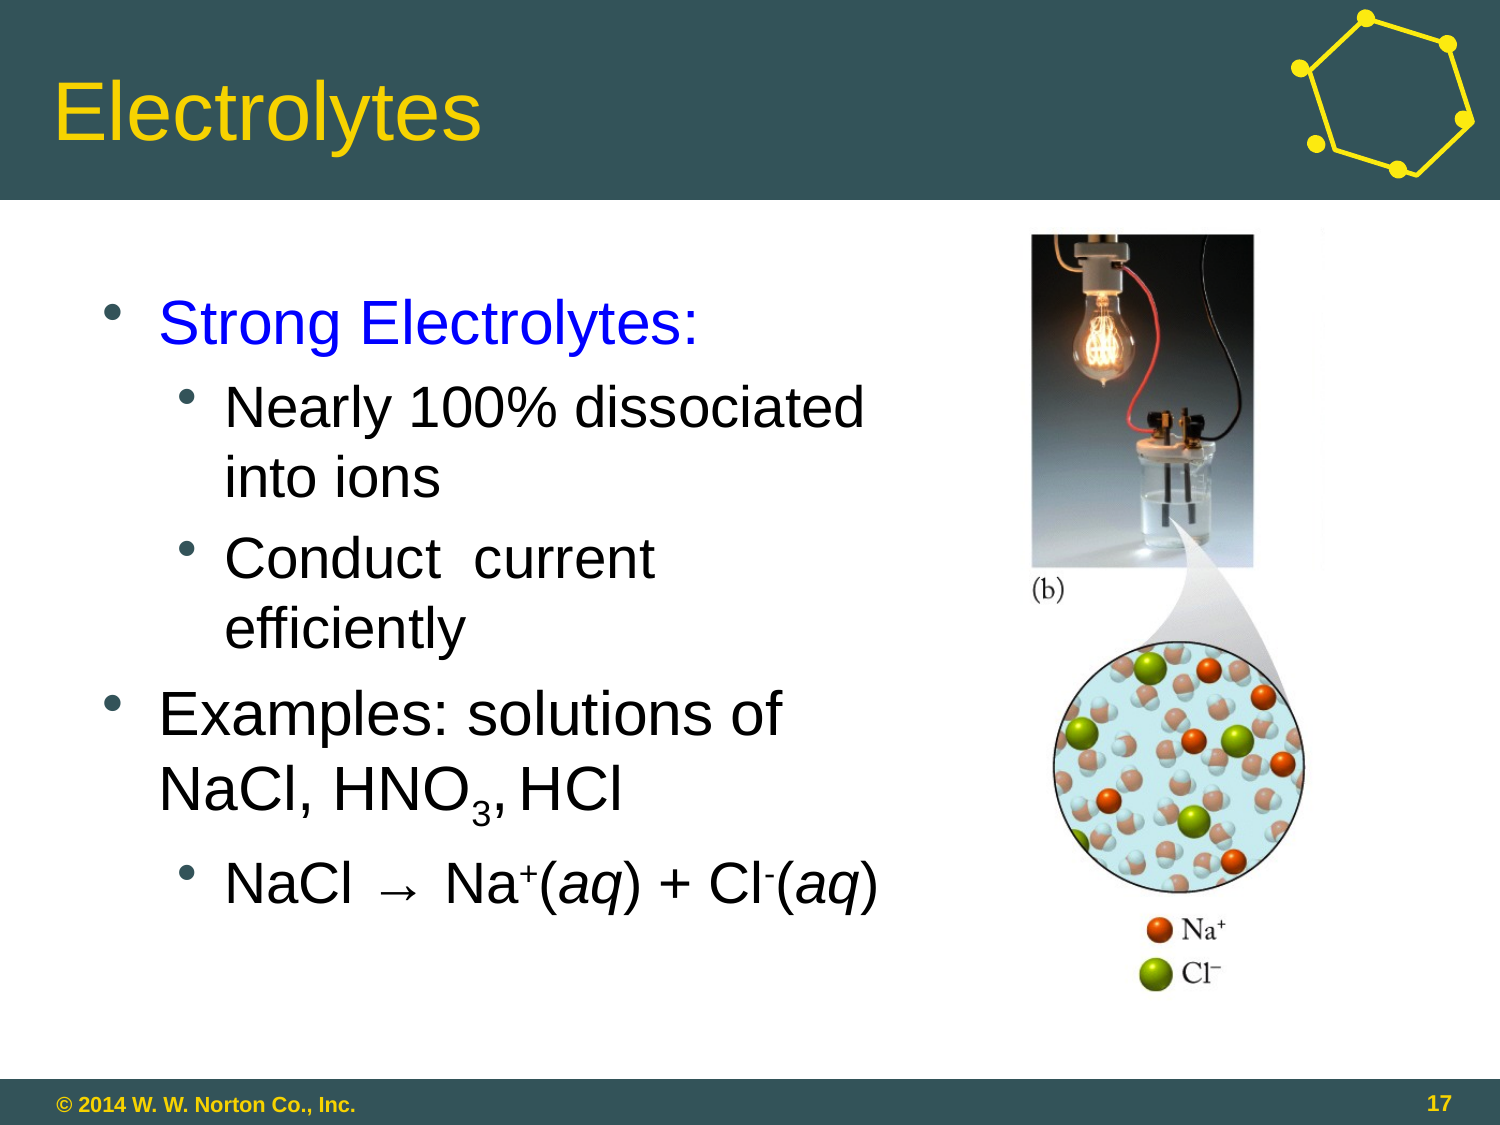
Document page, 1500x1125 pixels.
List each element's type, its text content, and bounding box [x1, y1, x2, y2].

picture [1013, 227, 1325, 1050]
title Electrolytes [37, 19, 1118, 195]
slide_number <number> [1408, 1085, 1468, 1120]
list Strong Electrolytes: Nearly 100% dissociated into ions Conduct current efficiently Examples: solutions of NaCl, HNO3, HCl NaCl → Na+(aq) + Cl-(aq) [87, 275, 913, 925]
